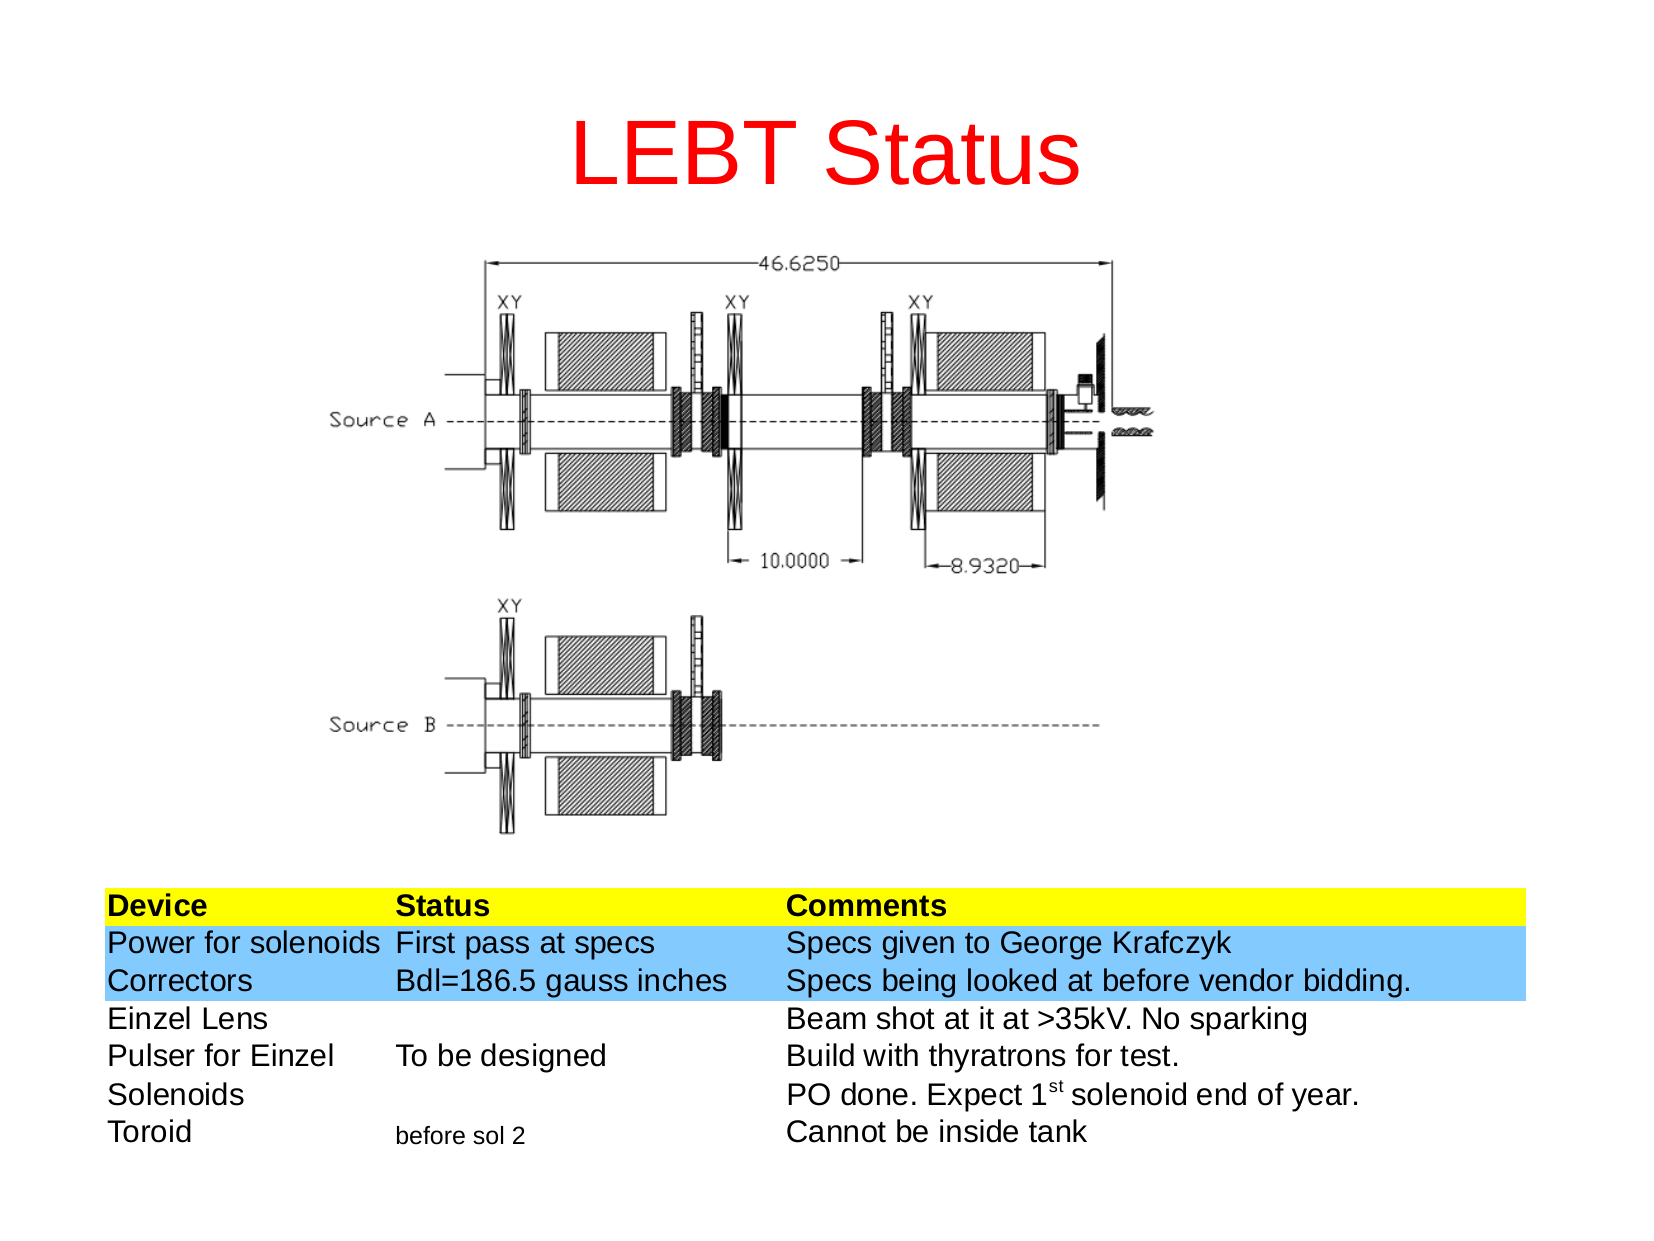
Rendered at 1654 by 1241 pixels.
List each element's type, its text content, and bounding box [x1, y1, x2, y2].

title LEBT Status [82, 49, 1571, 257]
picture [285, 222, 1246, 856]
chart [105, 887, 1529, 1204]
